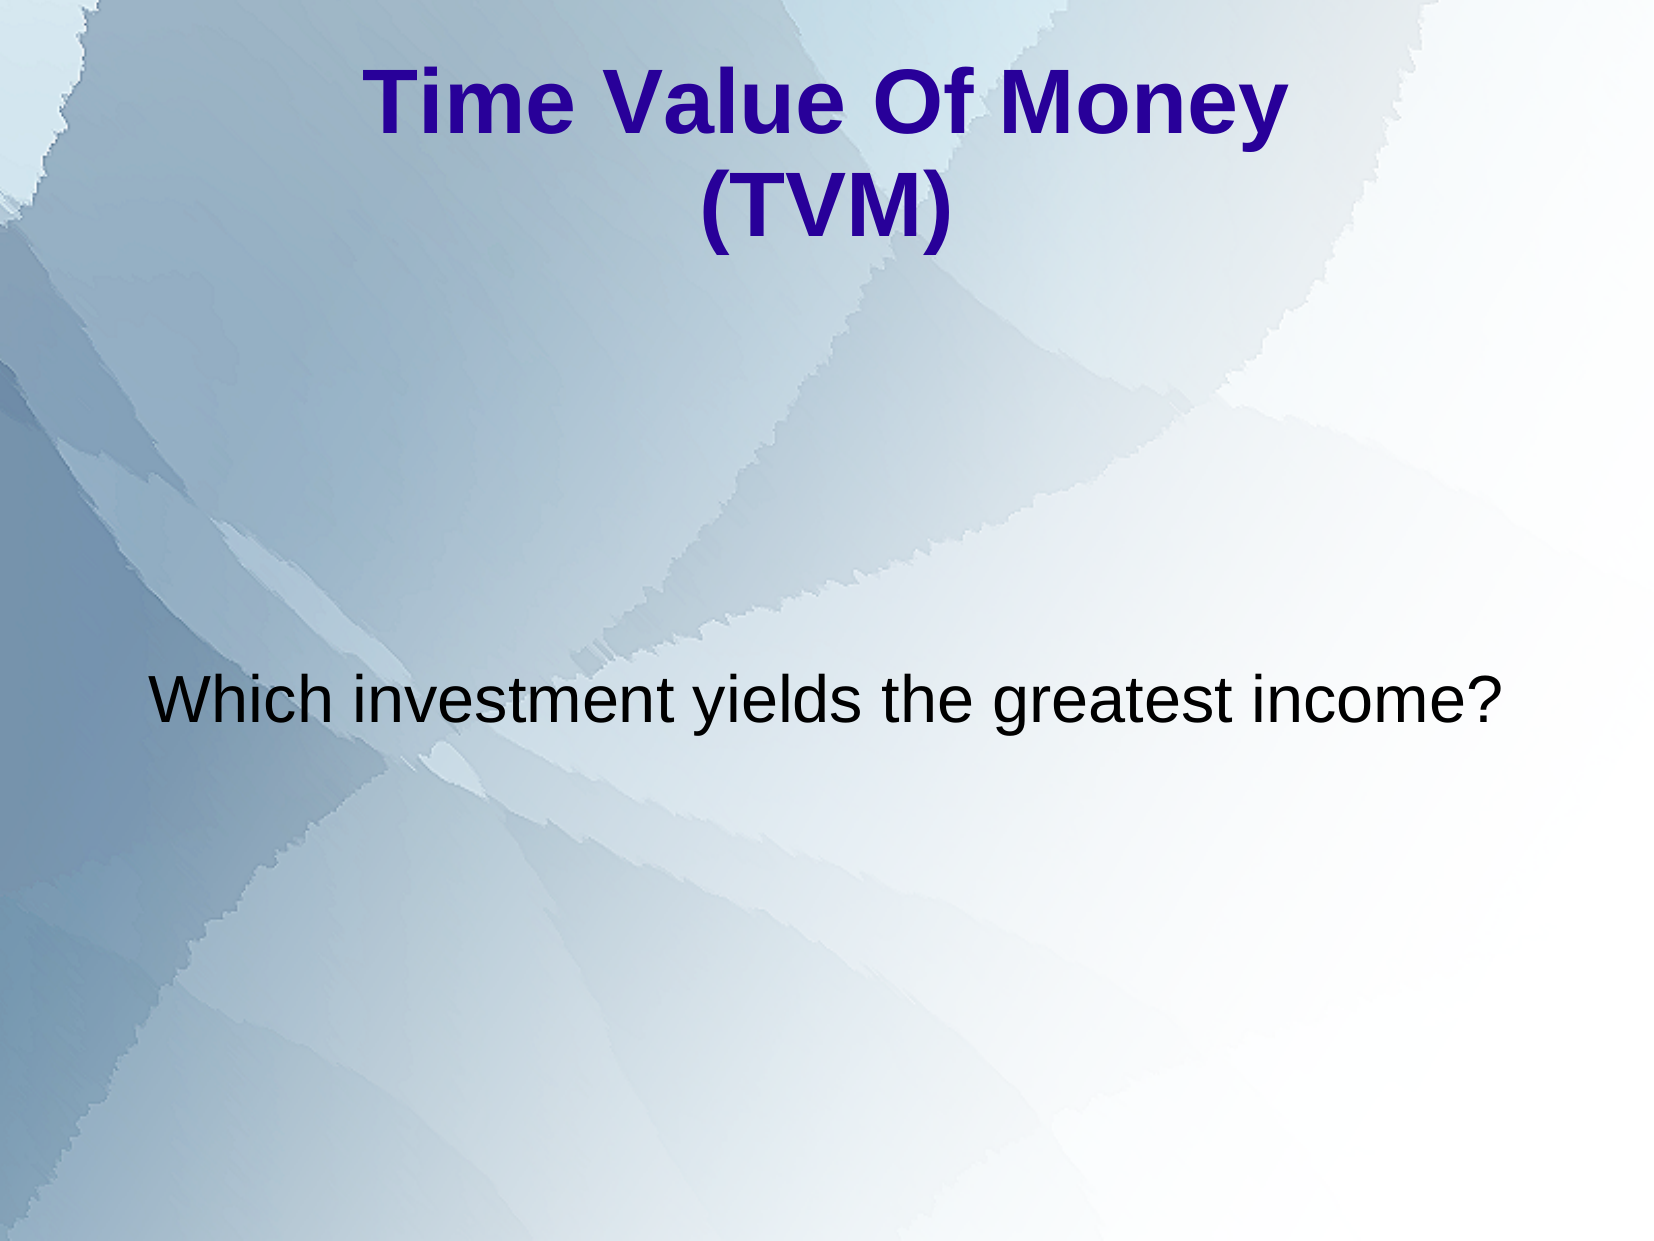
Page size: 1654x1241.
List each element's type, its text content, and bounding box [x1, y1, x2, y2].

subtitle Which investment yields the greatest income? [82, 297, 1571, 1102]
title Time Value Of Money (TVM) [82, 50, 1571, 256]
picture [0, 0, 1654, 1241]
